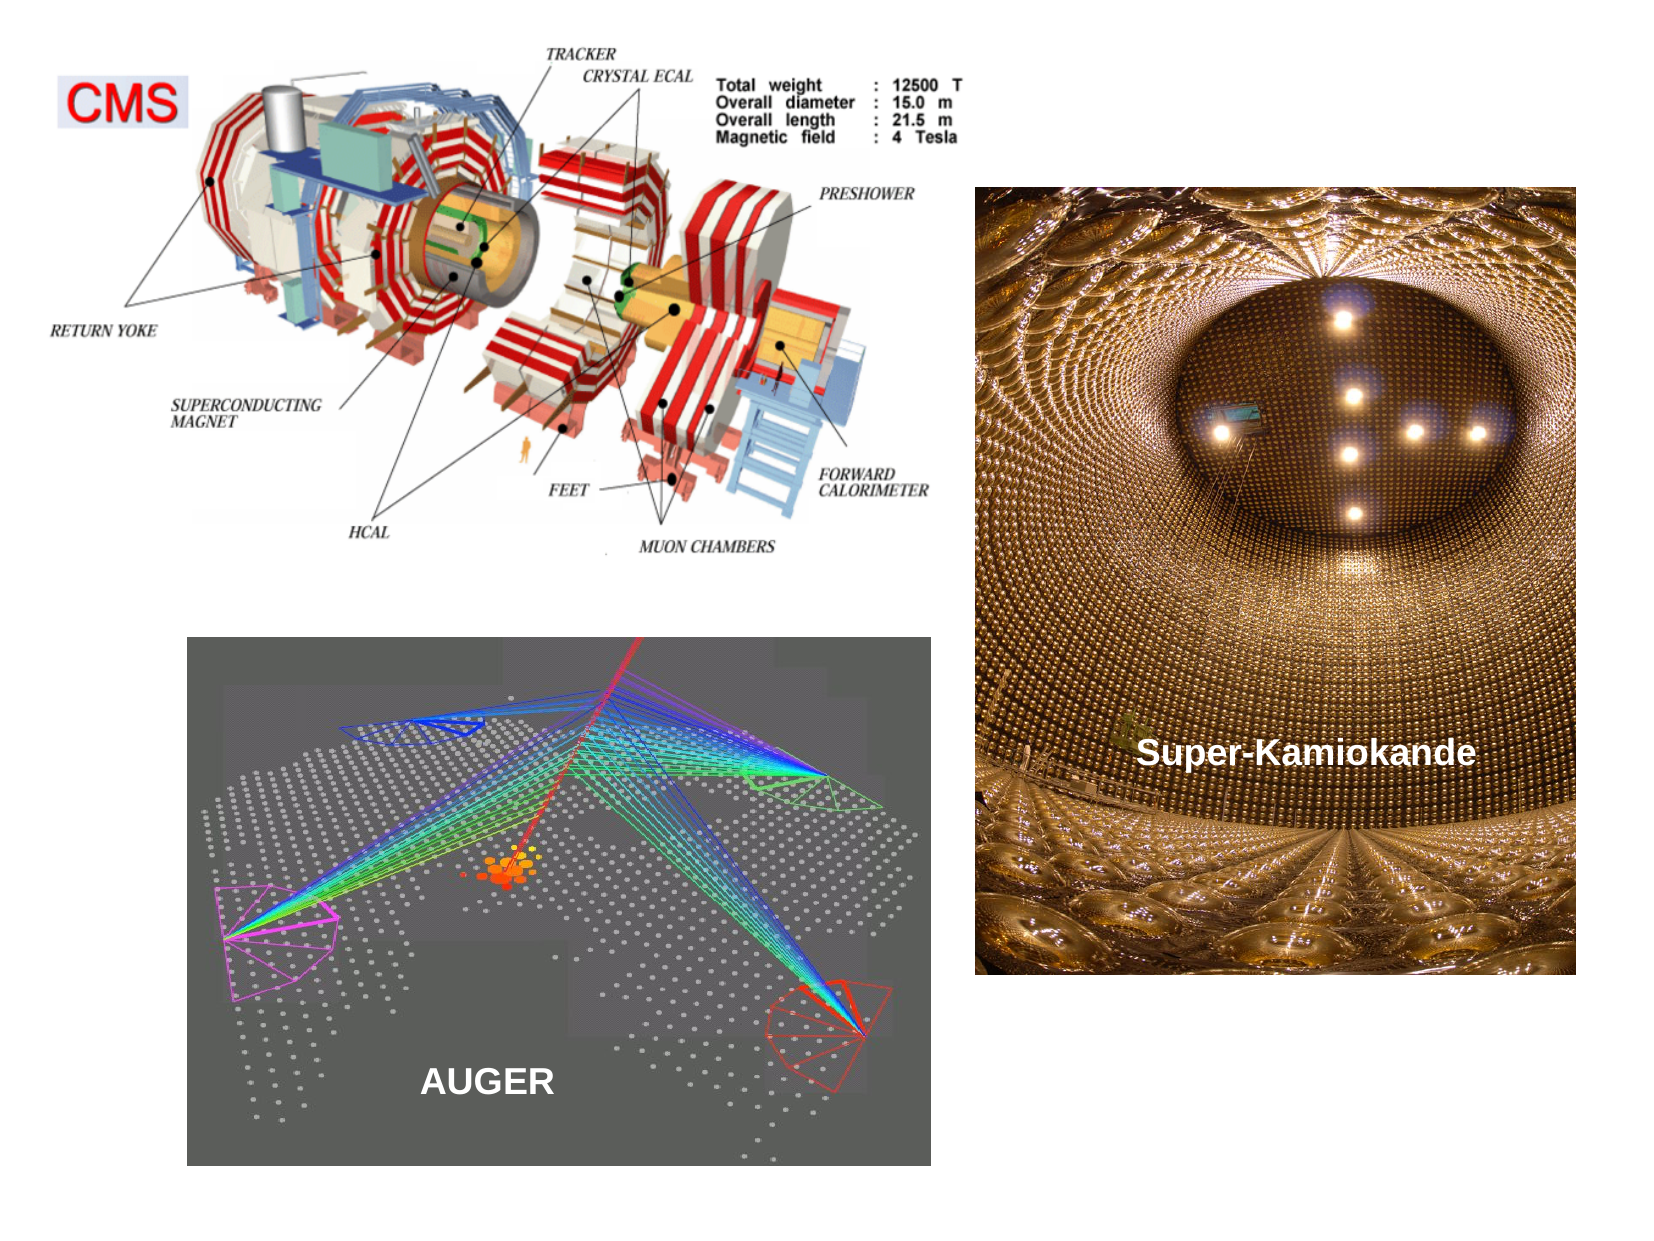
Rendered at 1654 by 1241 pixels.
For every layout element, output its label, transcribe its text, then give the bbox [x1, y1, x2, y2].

text_box AUGER [405, 1052, 569, 1125]
picture [37, 37, 1576, 976]
text_box Super-Kamiokande [1121, 724, 1492, 796]
picture [187, 637, 931, 1166]
